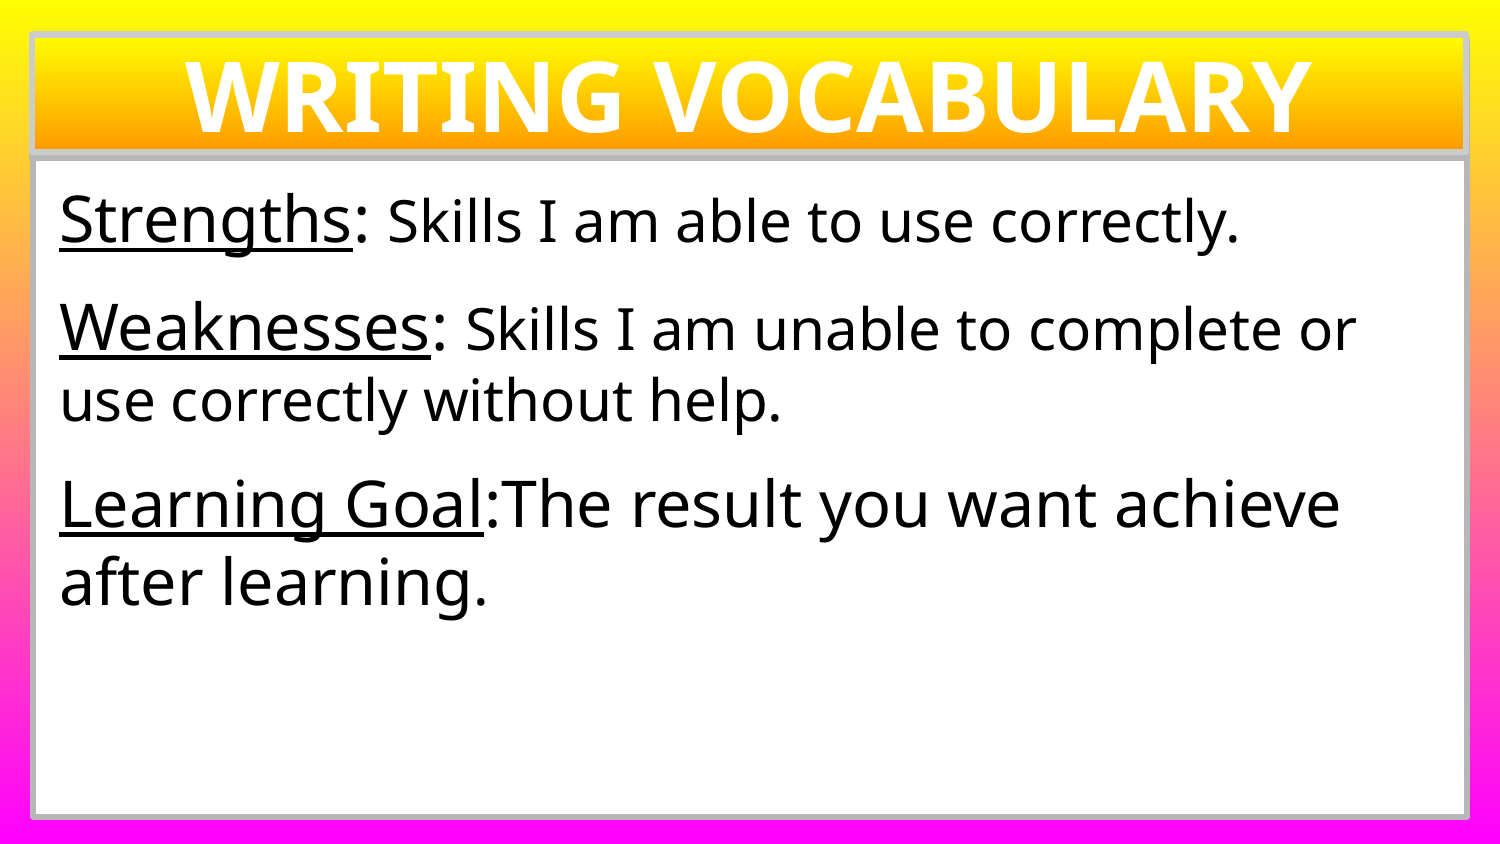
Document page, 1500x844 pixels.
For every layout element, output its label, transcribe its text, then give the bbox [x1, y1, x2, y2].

text_box Strengths: Skills I am able to use correctly. Weaknesses: Skills I am unable to complete or use correctly without help. Learning Goal:The result you want achieve after learning. [44, 163, 1466, 817]
text_box WRITING VOCABULARY [32, 34, 1466, 153]
text_box [32, 40, 1467, 817]
